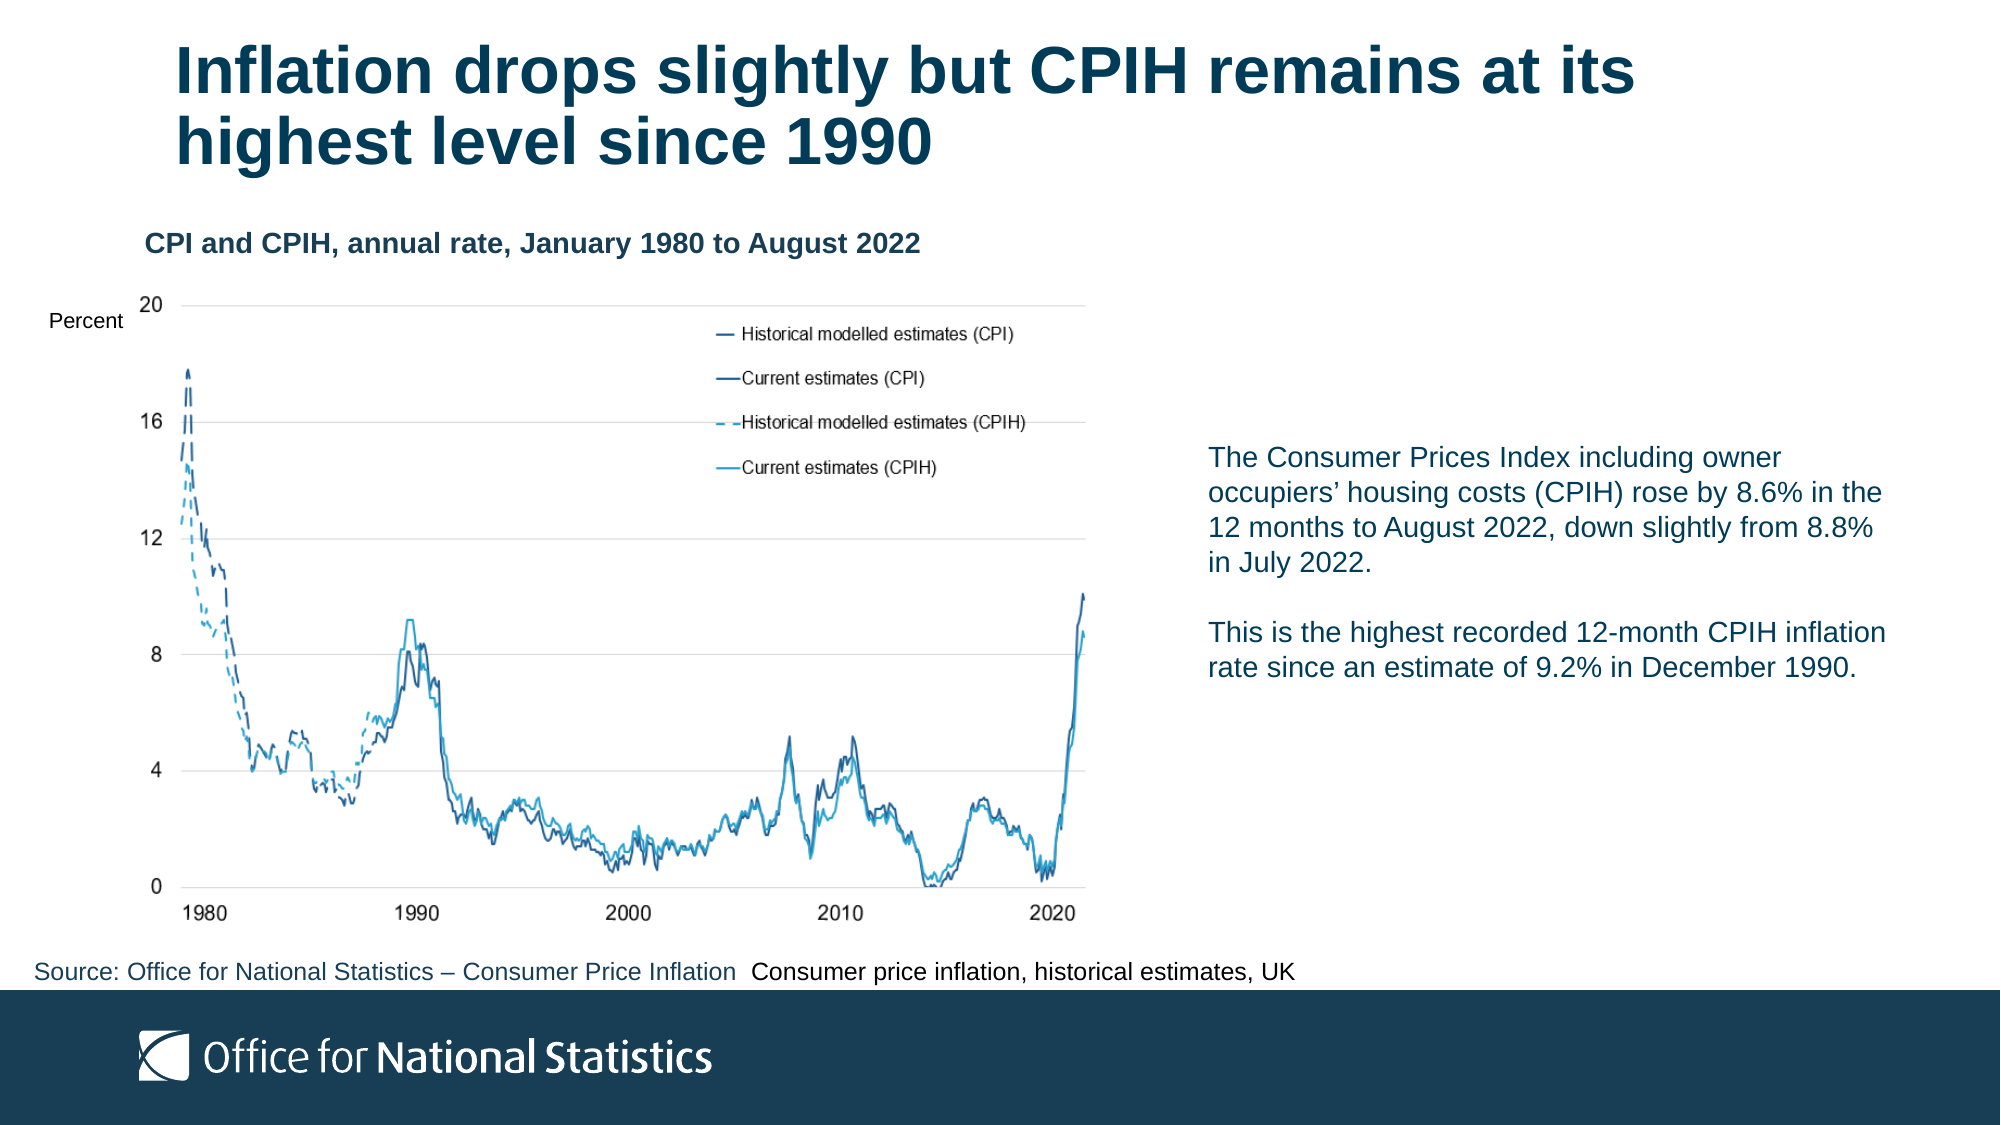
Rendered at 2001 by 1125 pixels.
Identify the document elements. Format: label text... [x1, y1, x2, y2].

picture [137, 294, 1109, 929]
text_box Source: Office for National Statistics – Consumer Price Inflation Consumer price inflation, historical estimates, UK [33, 947, 1969, 993]
text_box CPI and CPIH, annual rate, January 1980 to August 2022 [144, 215, 1024, 267]
text_box Percent [33, 298, 137, 350]
text_box The Consumer Prices Index including owner occupiers’ housing costs (CPIH) rose by 8.6% in the 12 months to August 2022, down slightly from 8.8% in July 2022. This is the highest recorded 12-month CPIH inflation rate since an estimate of 9.2% in December 1990. [1193, 431, 1911, 694]
title Inflation drops slightly but CPIH remains at its highest level since 1990 [160, 27, 1886, 188]
